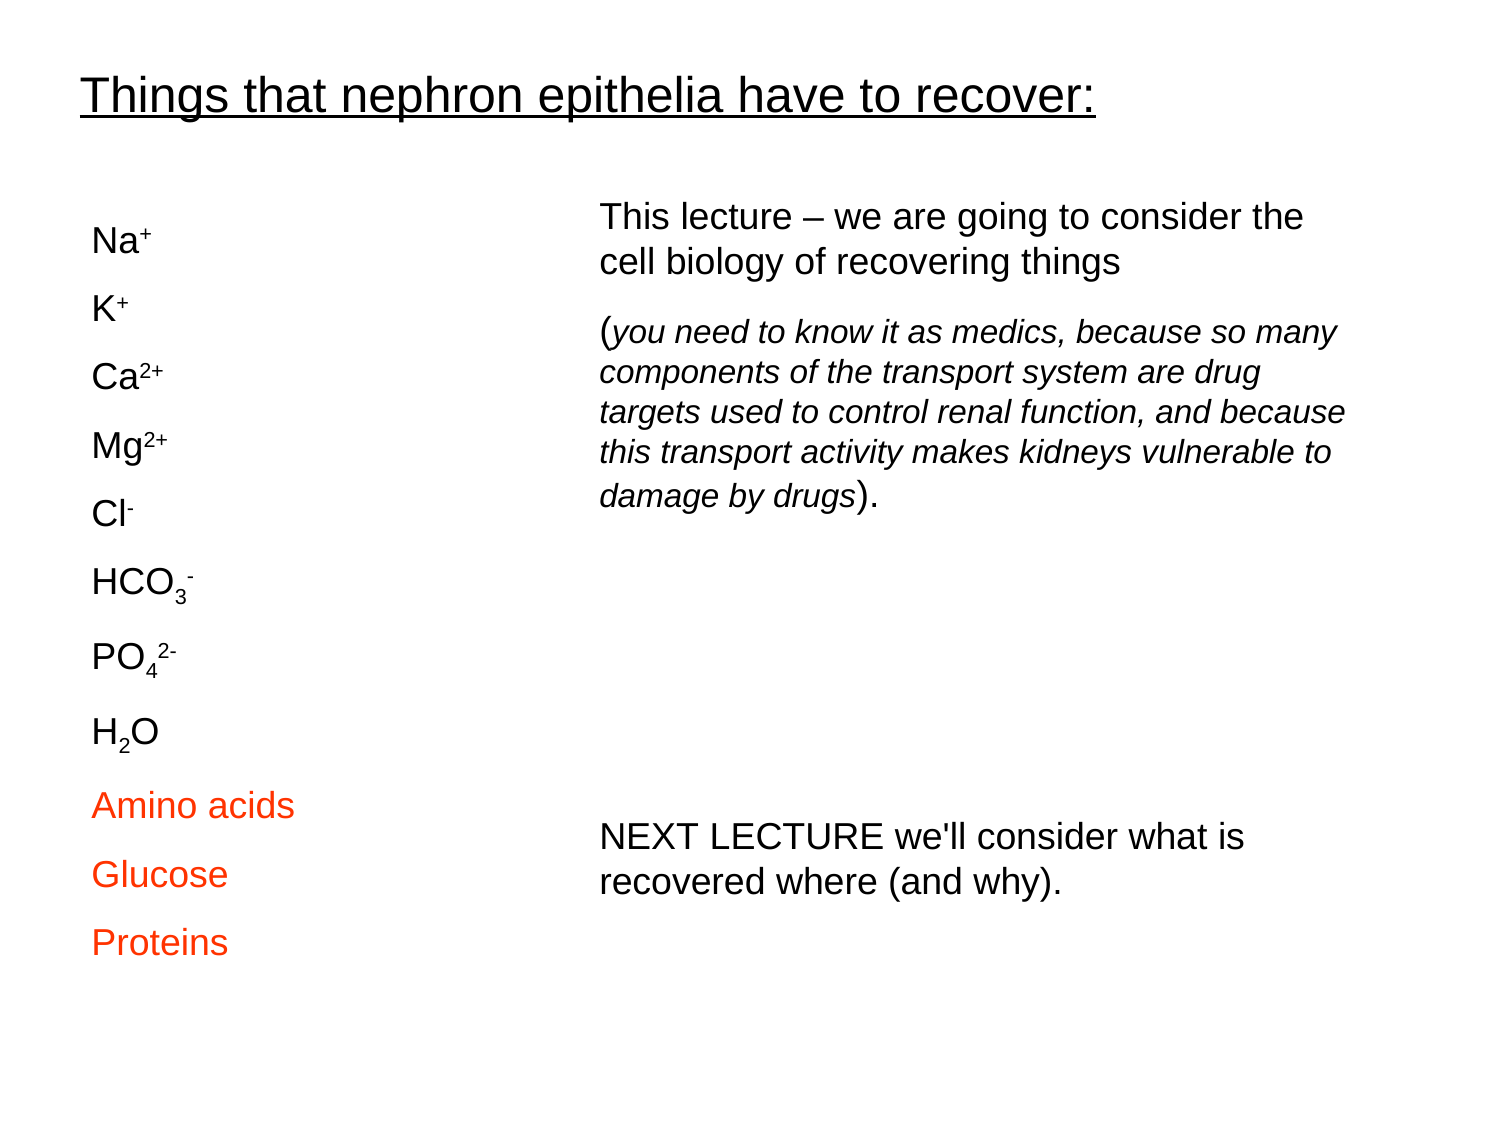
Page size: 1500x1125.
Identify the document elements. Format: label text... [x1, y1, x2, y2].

text_box Things that nephron epithelia have to recover: [64, 54, 1471, 222]
text_box Na+ K+ Ca2+ Mg2+ Cl- HCO3- PO42- H2O Amino acids Glucose Proteins [76, 207, 1188, 1108]
text_box This lecture – we are going to consider the cell biology of recovering things (you need to know it as medics, because so many components of the transport system are drug targets used to control renal function, and because this transport activity makes kidneys vulnerable to damage by drugs). NEXT LECTURE we'll consider what is recovered where (and why). [584, 184, 1377, 979]
